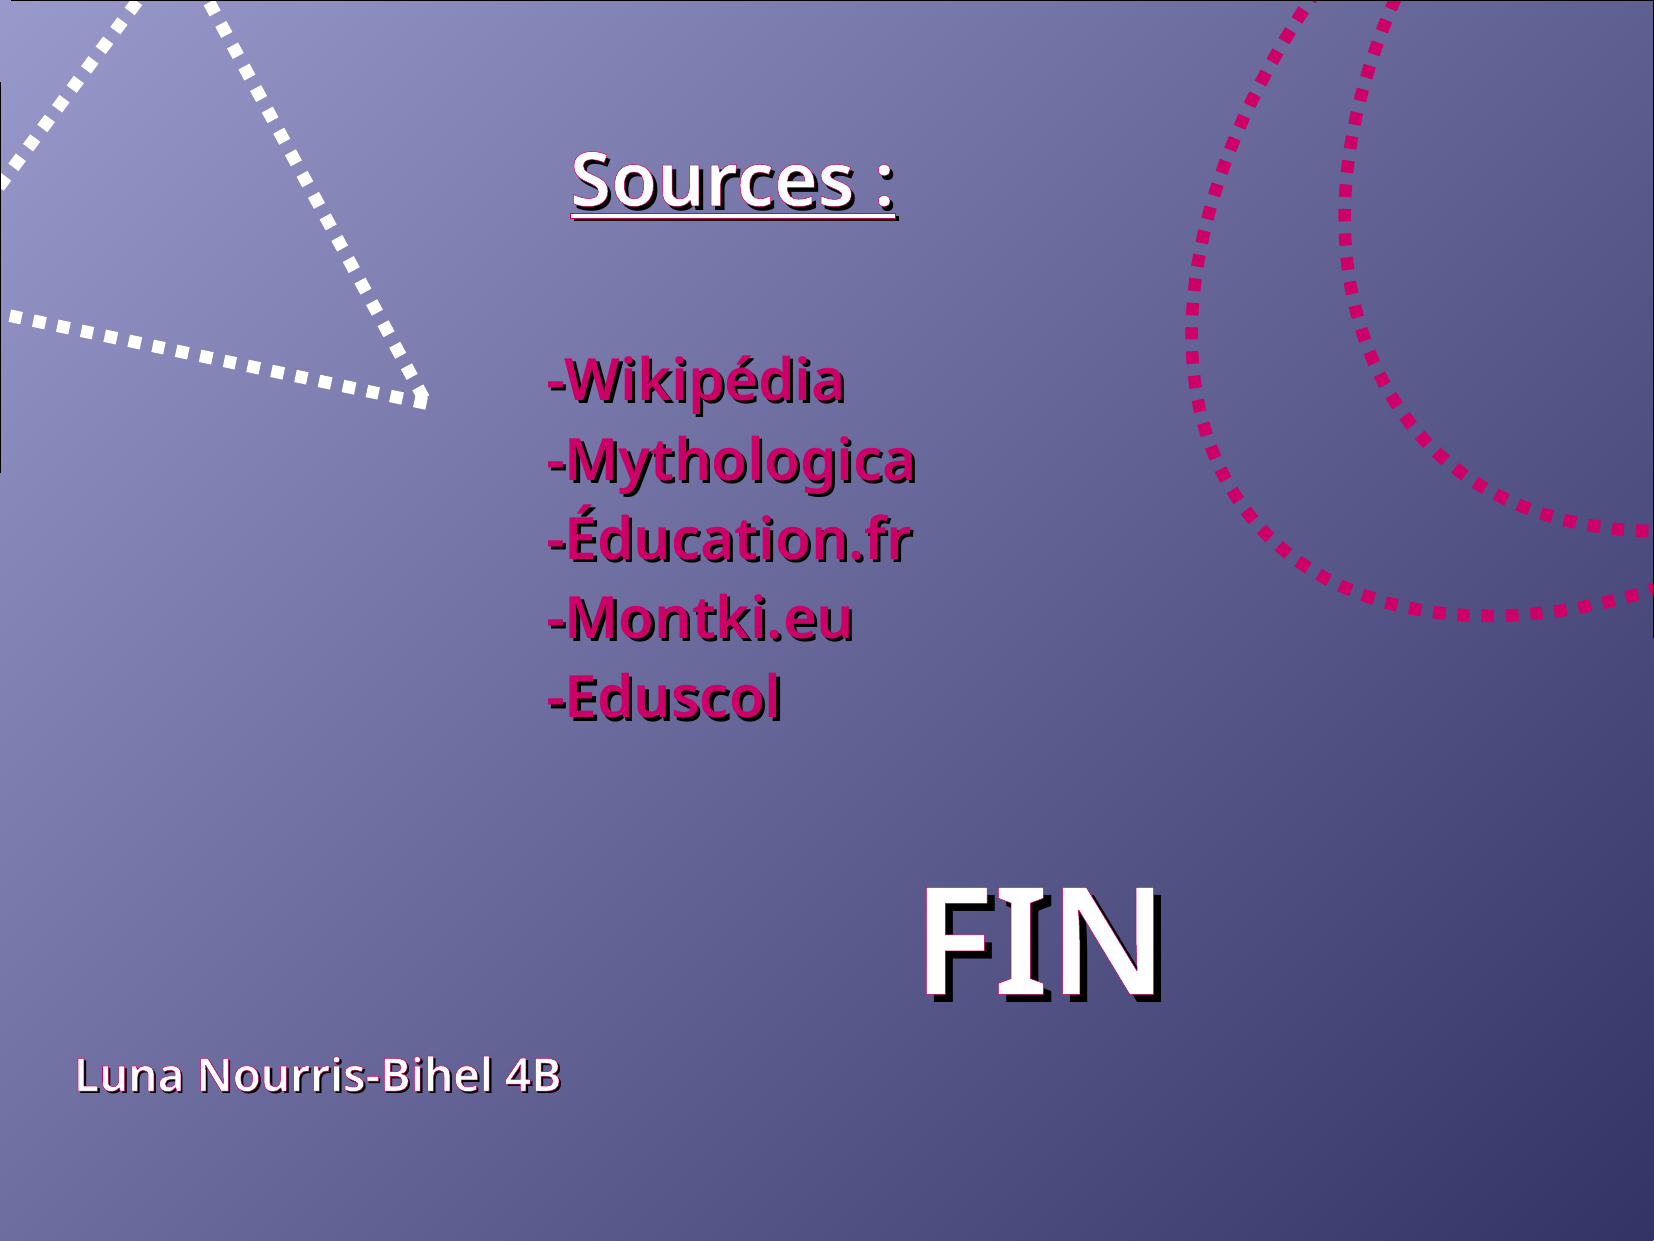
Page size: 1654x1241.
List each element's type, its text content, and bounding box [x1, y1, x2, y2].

text_box Sources : [555, 118, 1312, 233]
text_box -Wikipédia -Mythologica -Éducation.fr -Montki.eu -Eduscol [531, 331, 934, 733]
text_box FIN [897, 826, 1193, 1042]
text_box Luna Nourris-Bihel 4B [59, 1034, 674, 1111]
